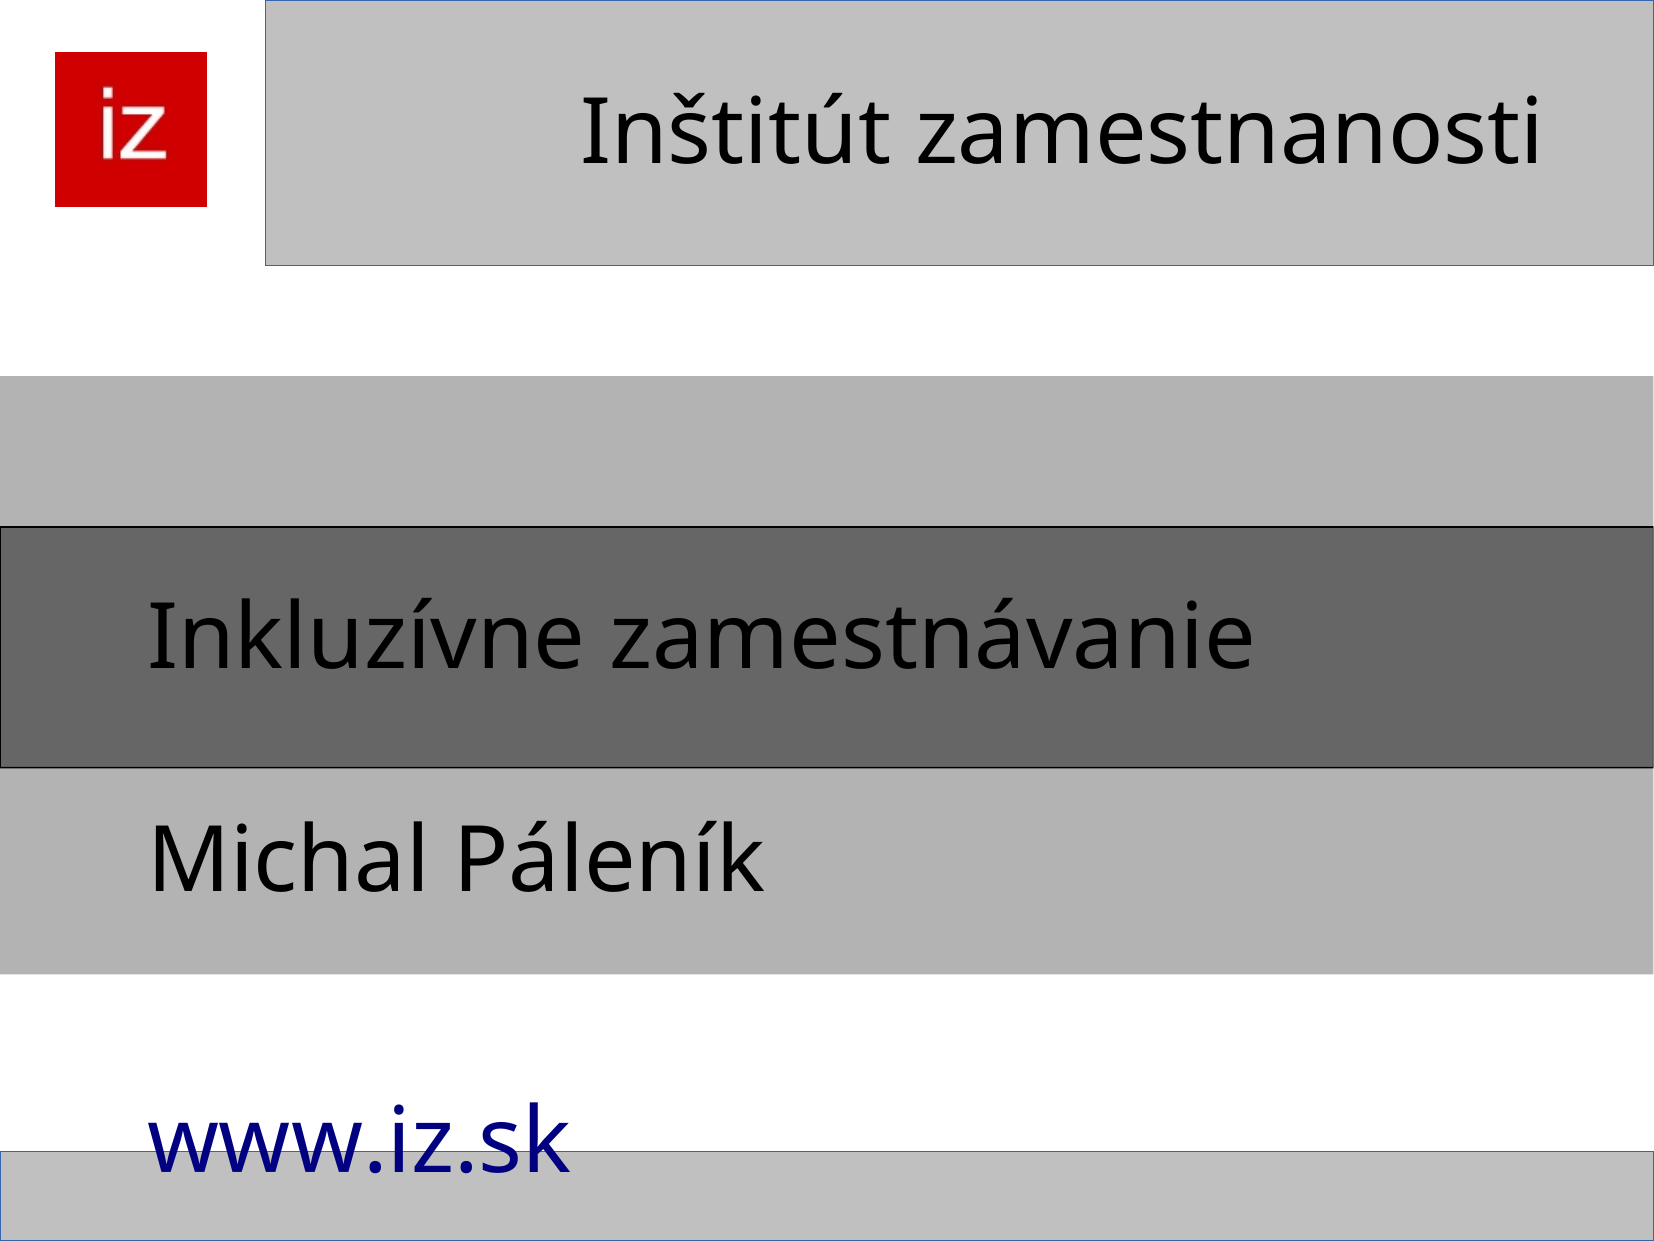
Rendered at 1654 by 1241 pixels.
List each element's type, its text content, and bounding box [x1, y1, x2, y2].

list Inkluzívne zamestnávanie Michal Páleník www.iz.sk [129, 589, 1542, 1241]
text_box [0, 376, 1654, 975]
picture [55, 52, 207, 207]
title Inštitút zamestnanosti [561, 29, 1565, 237]
